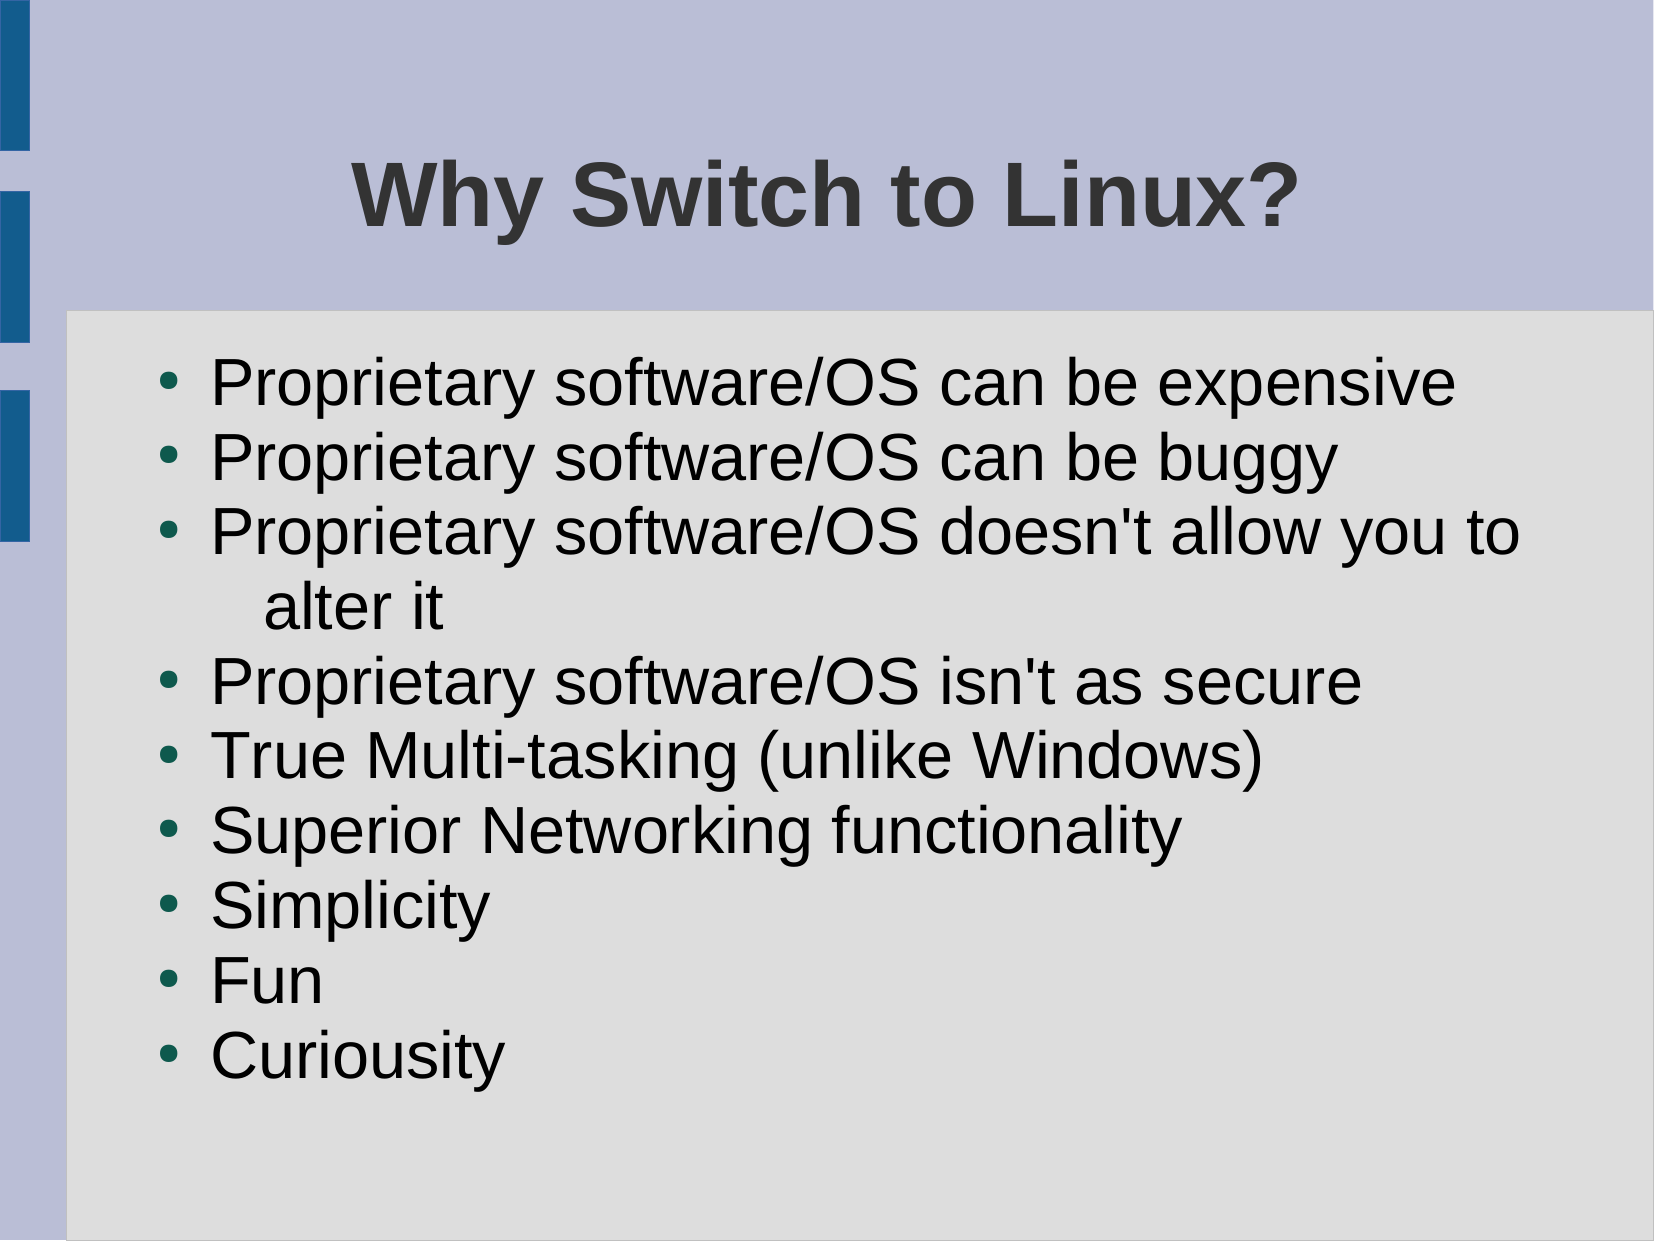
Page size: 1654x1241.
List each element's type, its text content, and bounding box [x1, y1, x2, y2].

list Proprietary software/OS can be expensive Proprietary software/OS can be buggy Proprietary software/OS doesn't allow you to alter it Proprietary software/OS isn't as secure True Multi-tasking (unlike Windows) Superior Networking functionality Simplicity Fun Curiousity [121, 344, 1534, 1127]
title Why Switch to Linux? [121, 91, 1534, 299]
